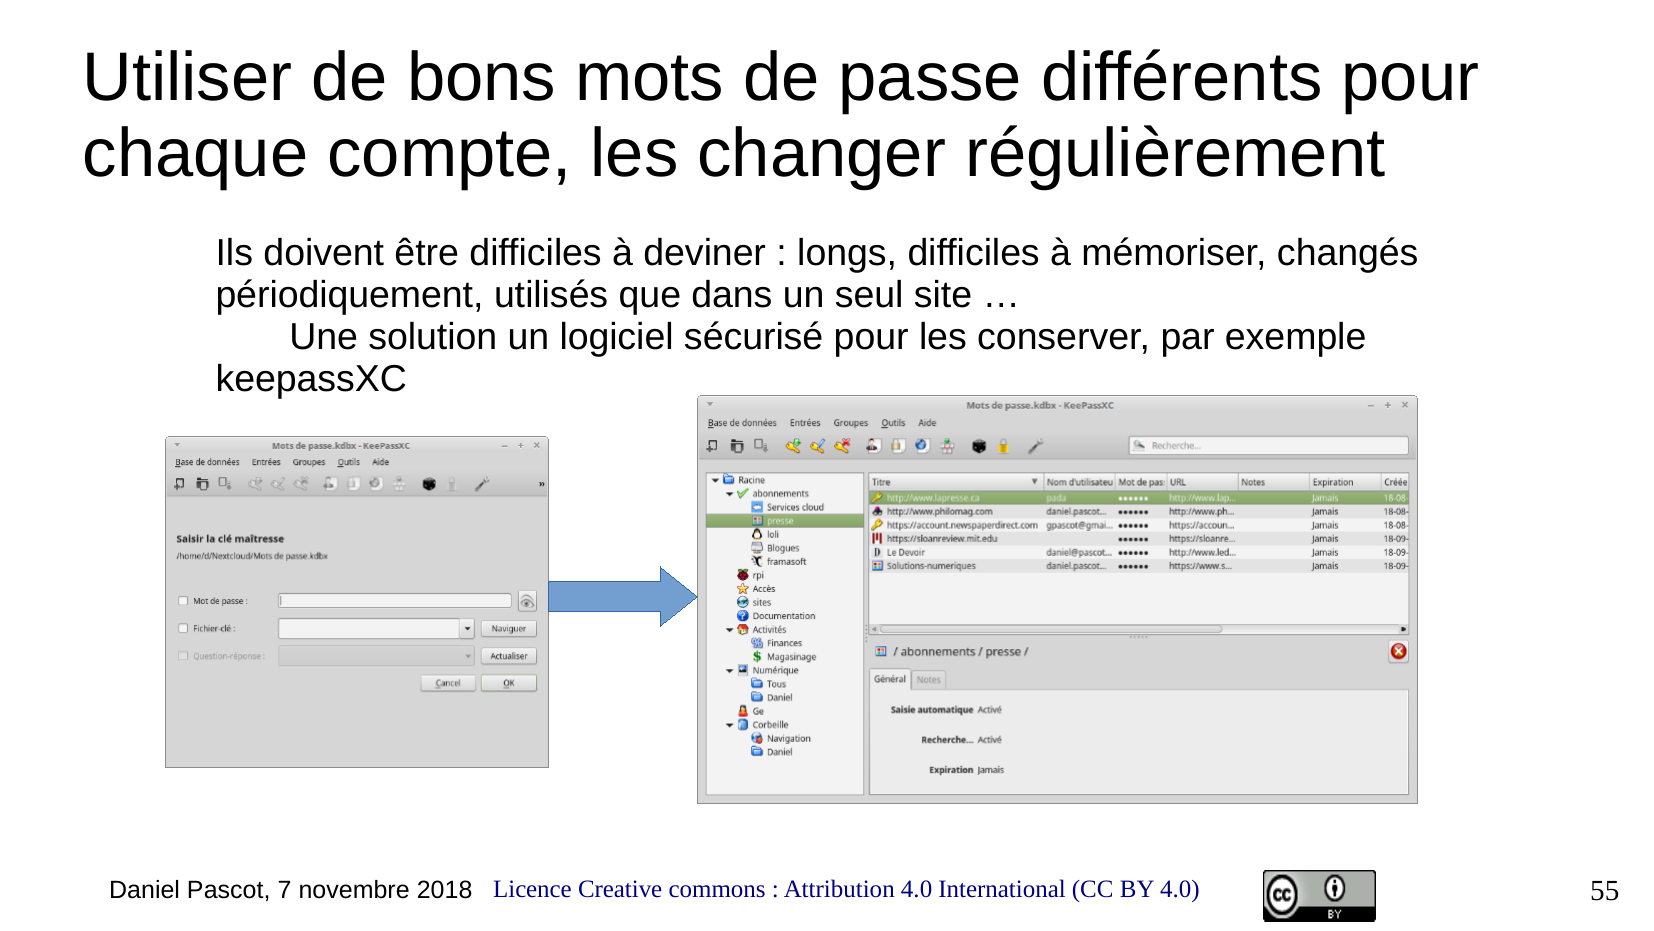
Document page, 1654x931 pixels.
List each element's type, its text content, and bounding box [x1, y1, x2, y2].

picture [697, 395, 1418, 804]
picture [1263, 870, 1376, 922]
text_box [548, 566, 698, 627]
picture [165, 436, 549, 768]
title Utiliser de bons mots de passe différents pour chaque compte, les changer régulièrement [82, 37, 1571, 193]
text_box Ils doivent être difficiles à deviner : longs, difficiles à mémoriser, changés périodiquement, utilisés que dans un seul site … Une solution un logiciel sécurisé pour les conserver, par exemple keepassXC [200, 224, 1583, 408]
